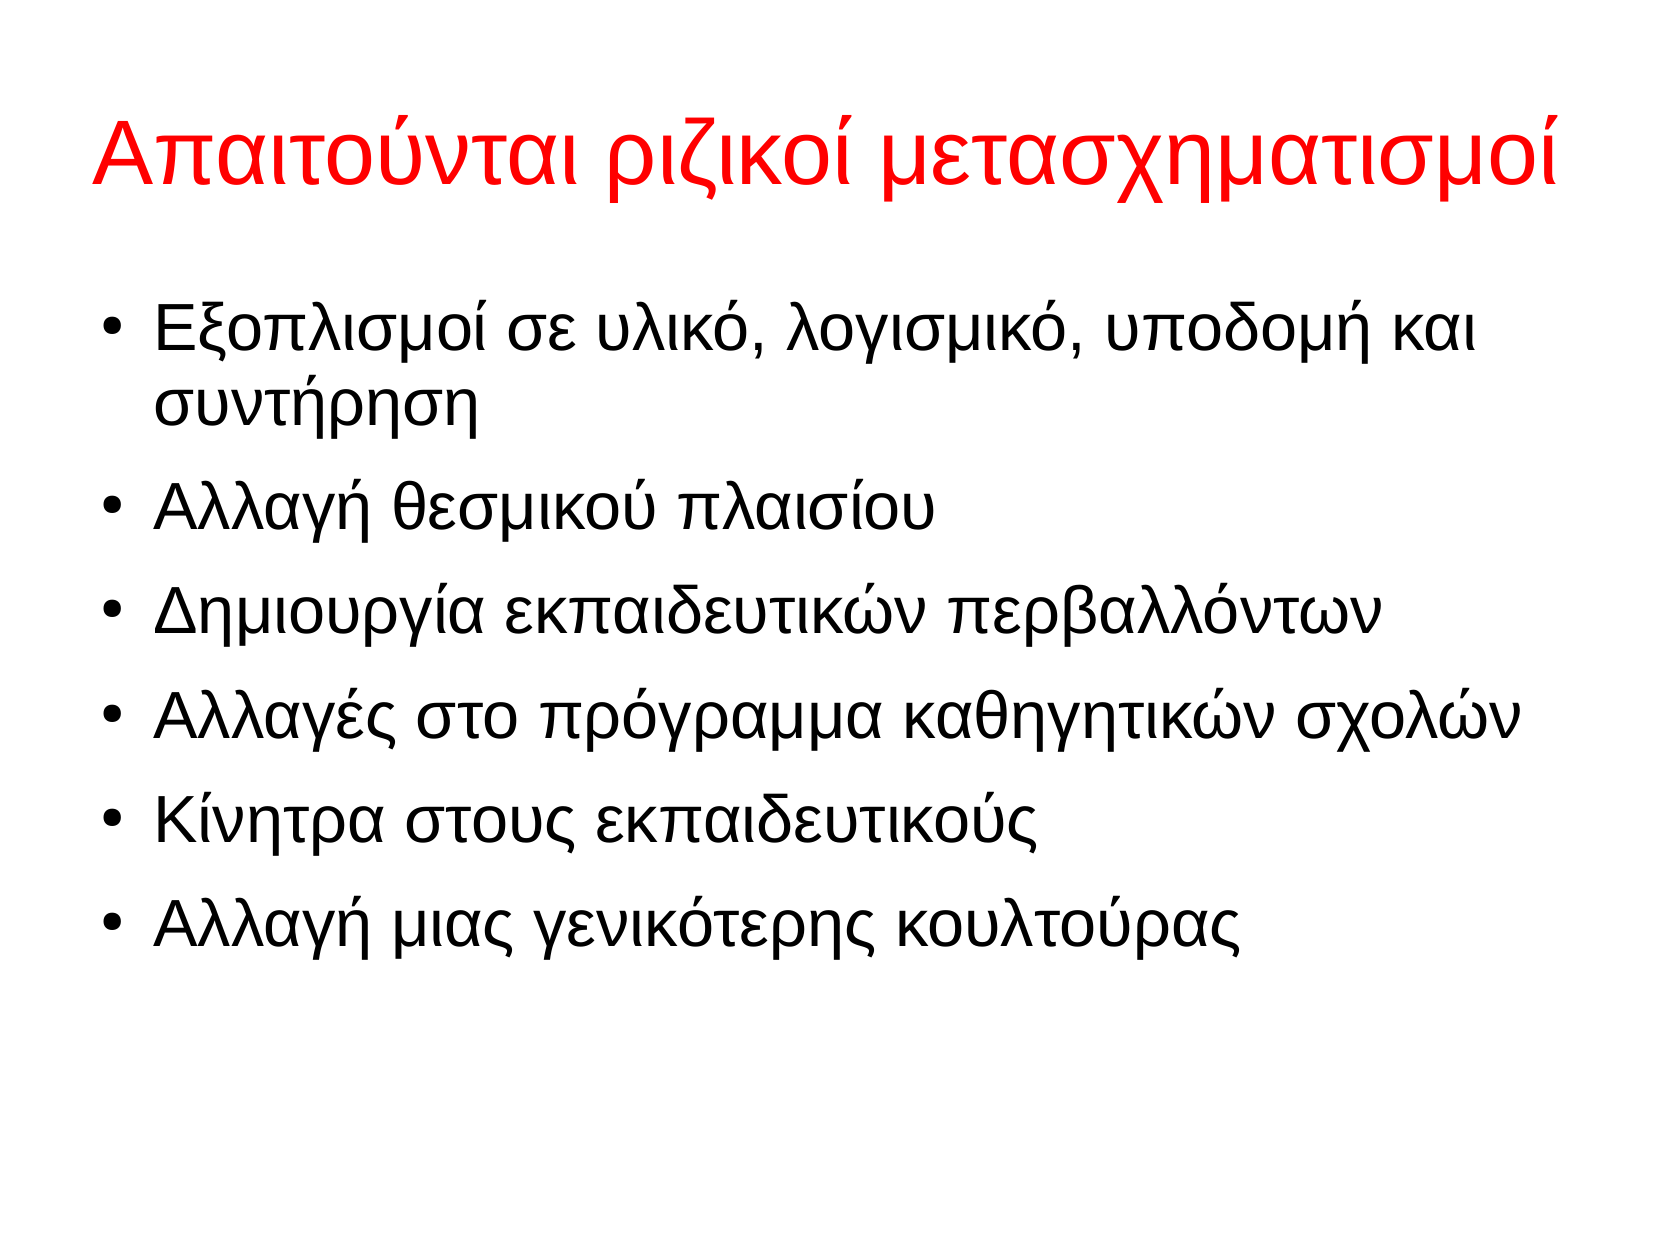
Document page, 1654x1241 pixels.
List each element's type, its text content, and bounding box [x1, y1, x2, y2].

title Απαιτούνται ριζικοί μετασχηματισμοί [82, 56, 1571, 250]
list Εξοπλισμοί σε υλικό, λογισμικό, υποδομή και συντήρηση Αλλαγή θεσμικού πλαισίου Δημιουργία εκπαιδευτικών περβαλλόντων Αλλαγές στο πρόγραμμα καθηγητικών σχολών Κίνητρα στους εκπαιδευτικούς Αλλαγή μιας γενικότερης κουλτούρας [82, 290, 1571, 1094]
